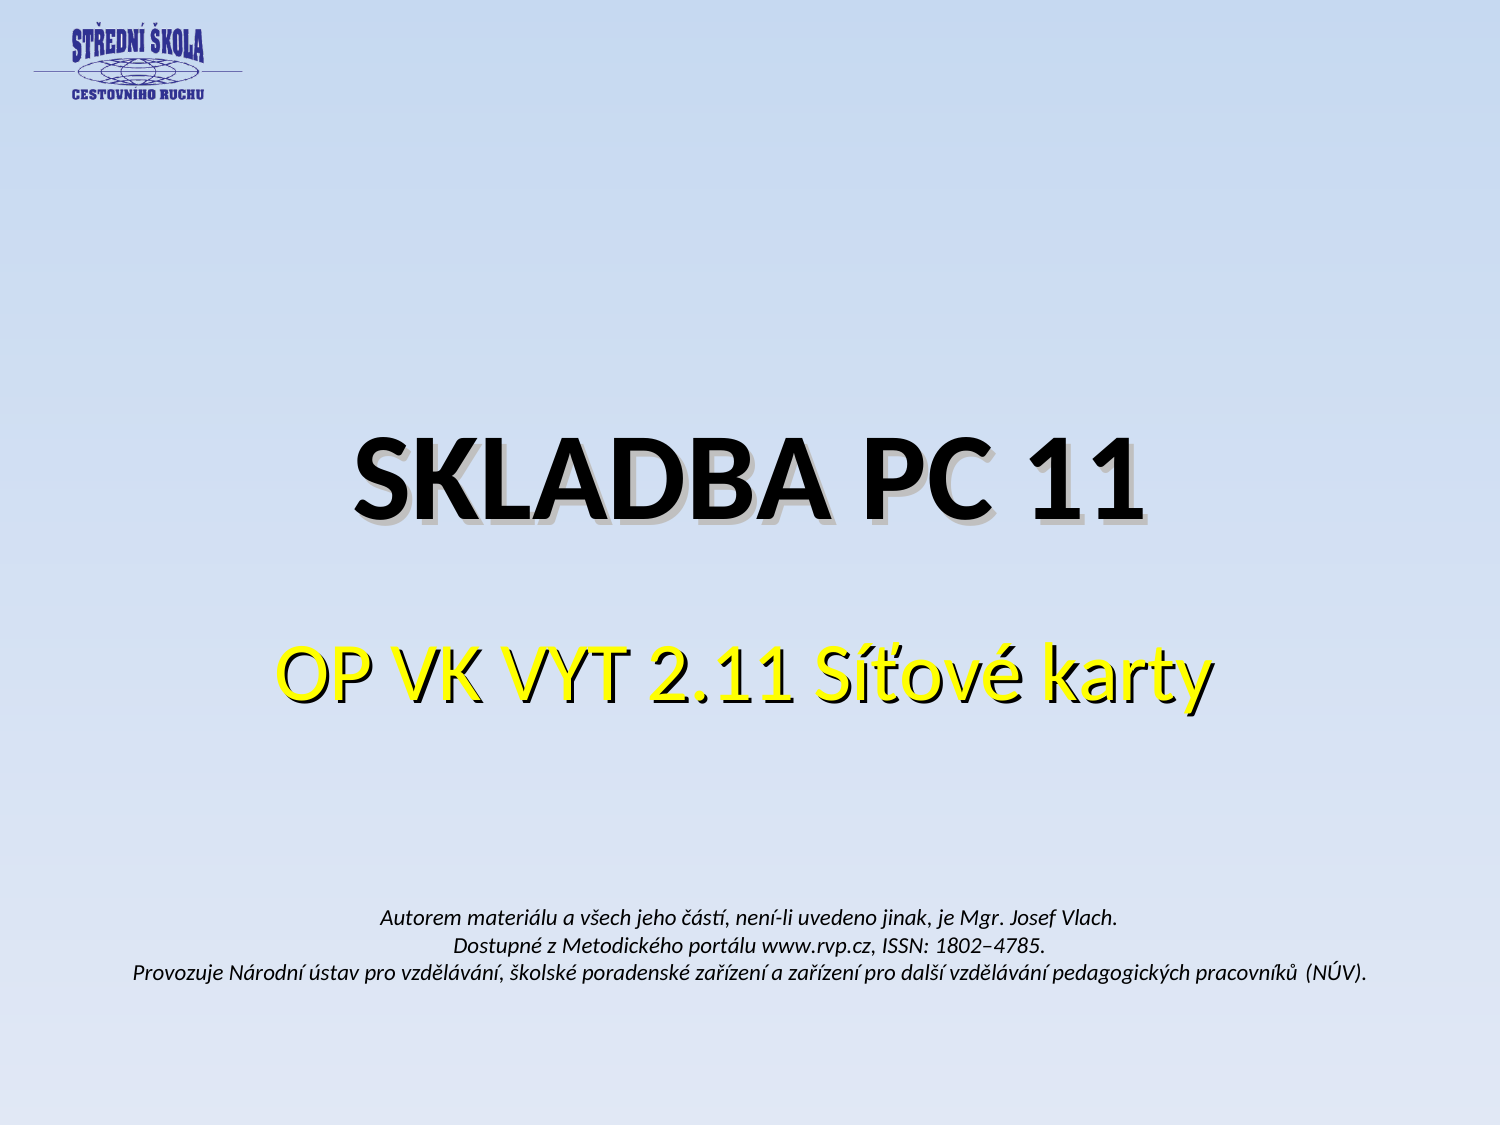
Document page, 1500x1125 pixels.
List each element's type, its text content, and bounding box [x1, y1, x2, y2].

picture [29, 18, 245, 108]
text_box OP VK VYT 2.11 Síťové karty [88, 609, 1400, 870]
text_box Autorem materiálu a všech jeho částí, není-li uvedeno jinak, je Mgr. Josef Vlach. Dostupné z Metodického portálu www.rvp.cz, ISSN: 1802–4785. Provozuje Národní ústav pro vzdělávání, školské poradenské zařízení a zařízení pro další vzdělávání pedagogických pracovníků (NÚV). [0, 895, 1500, 1021]
title SKLADBA PC 11 [112, 349, 1388, 591]
